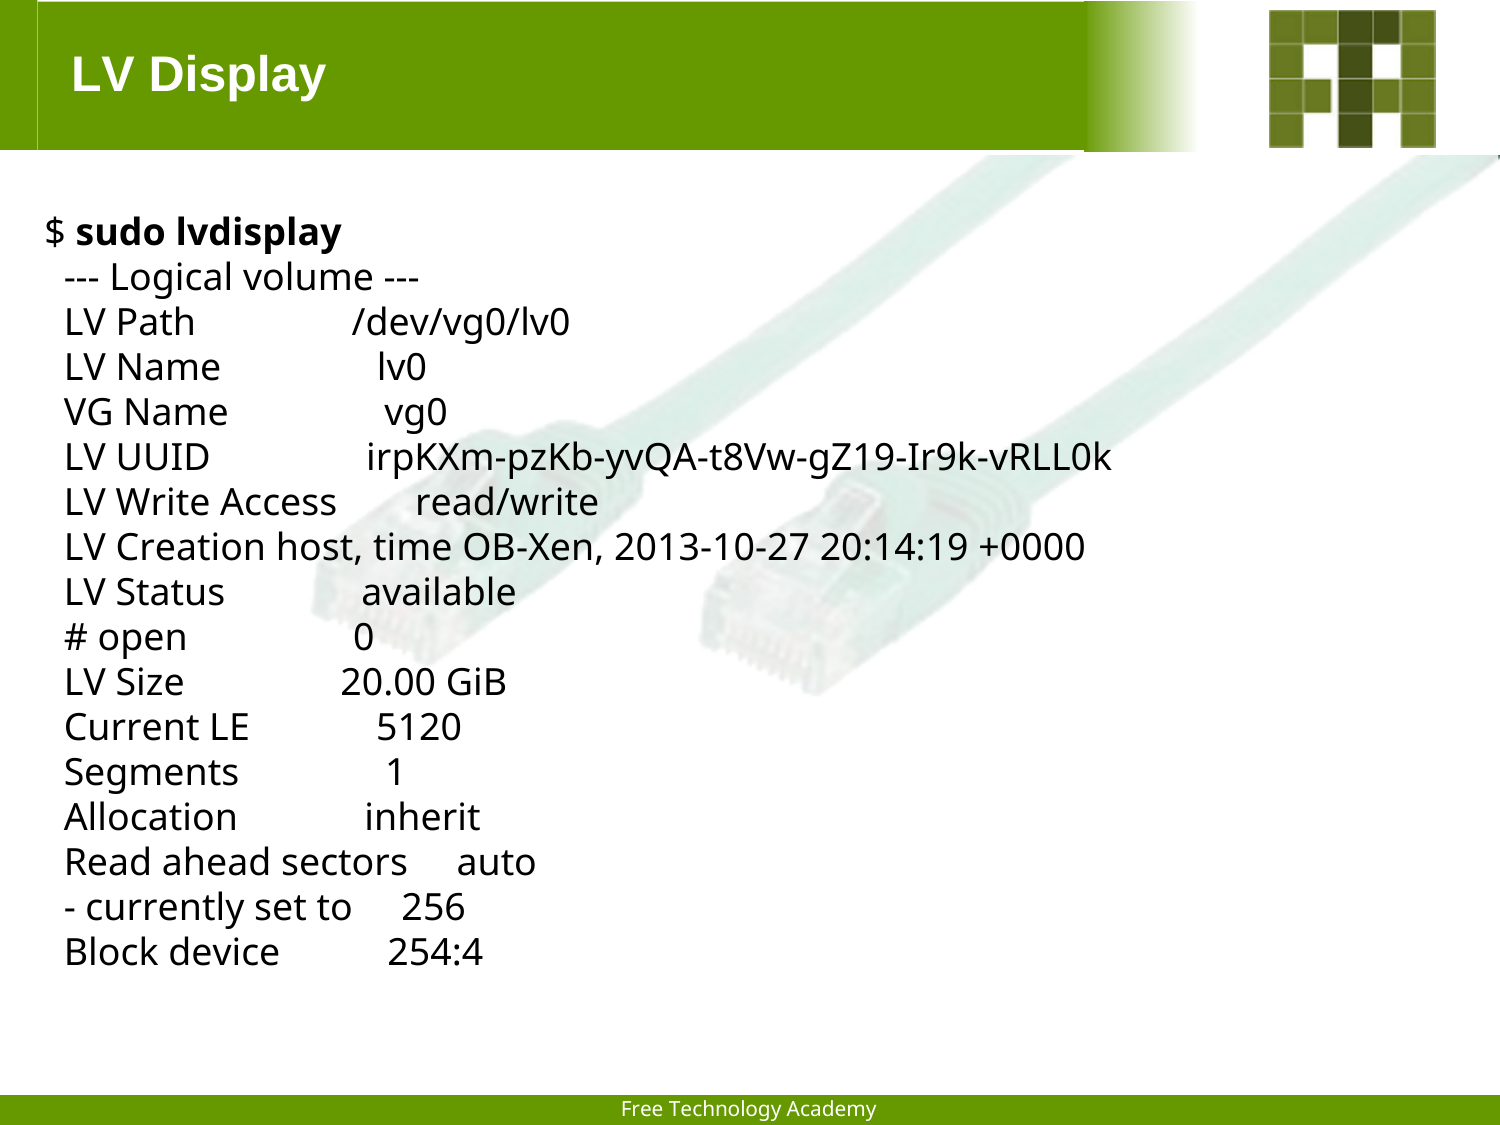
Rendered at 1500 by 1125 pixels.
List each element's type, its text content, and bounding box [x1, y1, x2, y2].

text_box $ sudo lvdisplay --- Logical volume --- LV Path /dev/vg0/lv0 LV Name lv0 VG Name vg0 LV UUID irpKXm-pzKb-yvQA-t8Vw-gZ19-Ir9k-vRLL0k LV Write Access read/write LV Creation host, time OB-Xen, 2013-10-27 20:14:19 +0000 LV Status available # open 0 LV Size 20.00 GiB Current LE 5120 Segments 1 Allocation inherit Read ahead sectors auto - currently set to 256 Block device 254:4 [29, 200, 1500, 1016]
title LV Display [56, 1, 1107, 152]
picture [1269, 10, 1436, 148]
